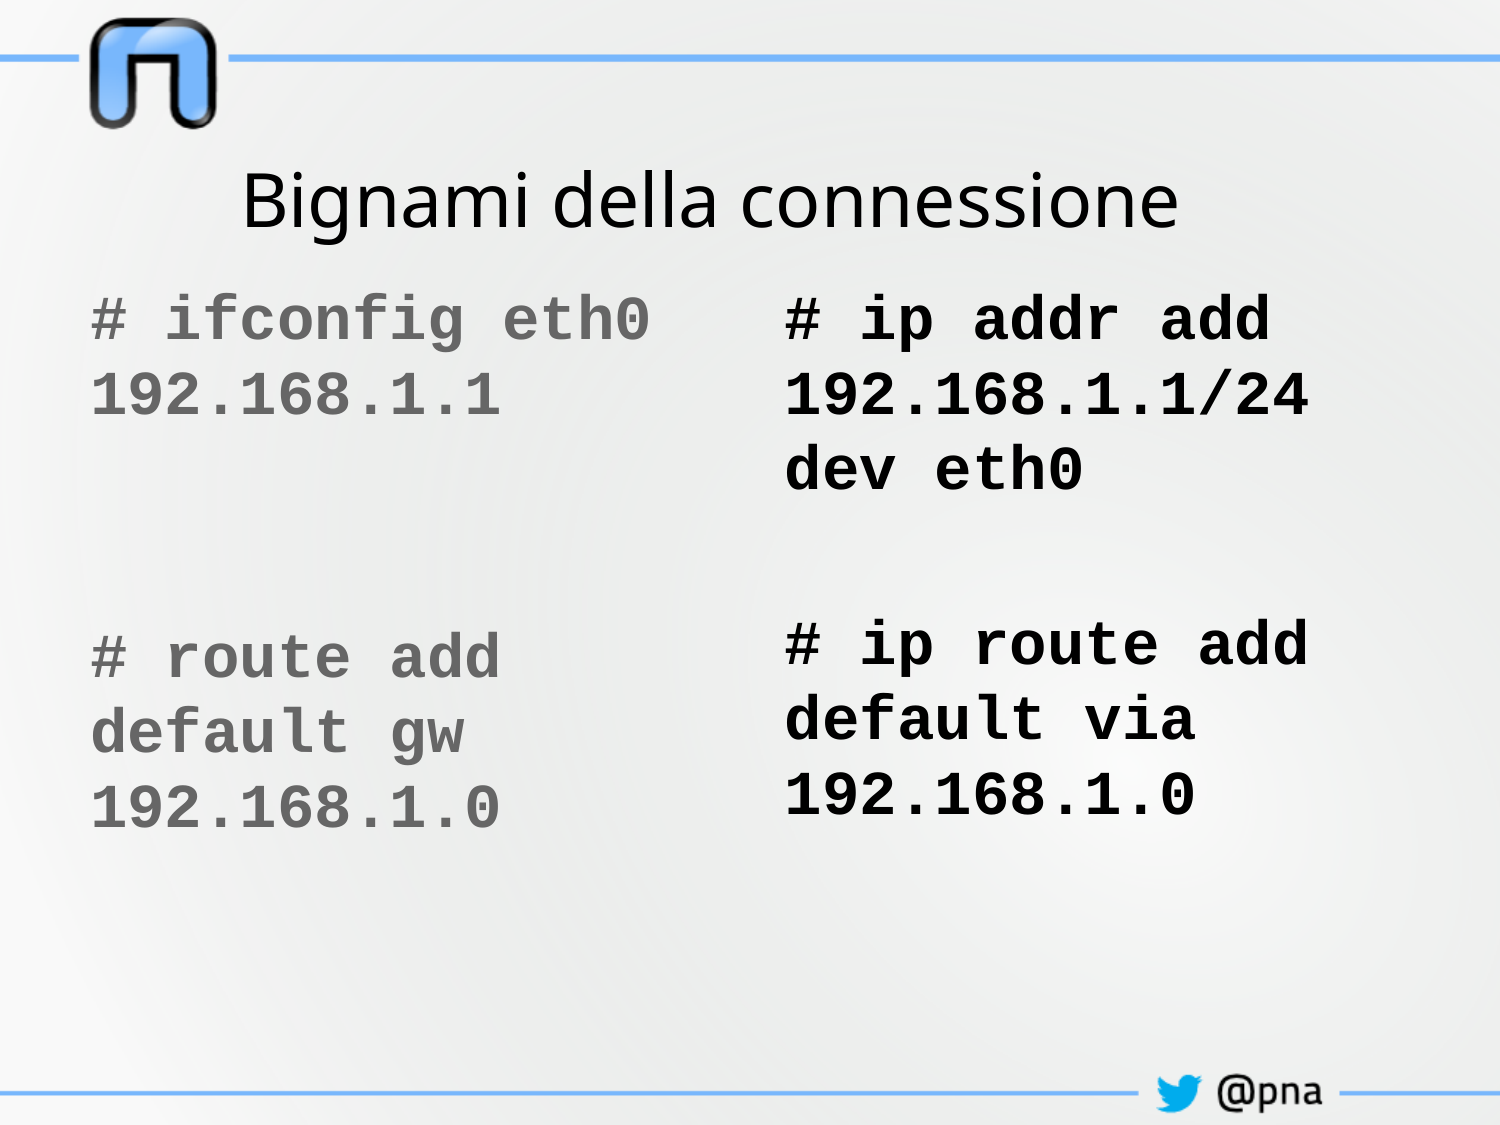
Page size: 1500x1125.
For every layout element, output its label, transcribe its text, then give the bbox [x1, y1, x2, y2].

list # ifconfig eth0 192.168.1.1 # route add default gw 192.168.1.0 [75, 262, 731, 1078]
title Bignami della connessione [225, 70, 1469, 258]
picture [0, 0, 1500, 1125]
list # ip addr add 192.168.1.1/24 dev eth0 # ip route add default via 192.168.1.0 [769, 262, 1425, 1078]
